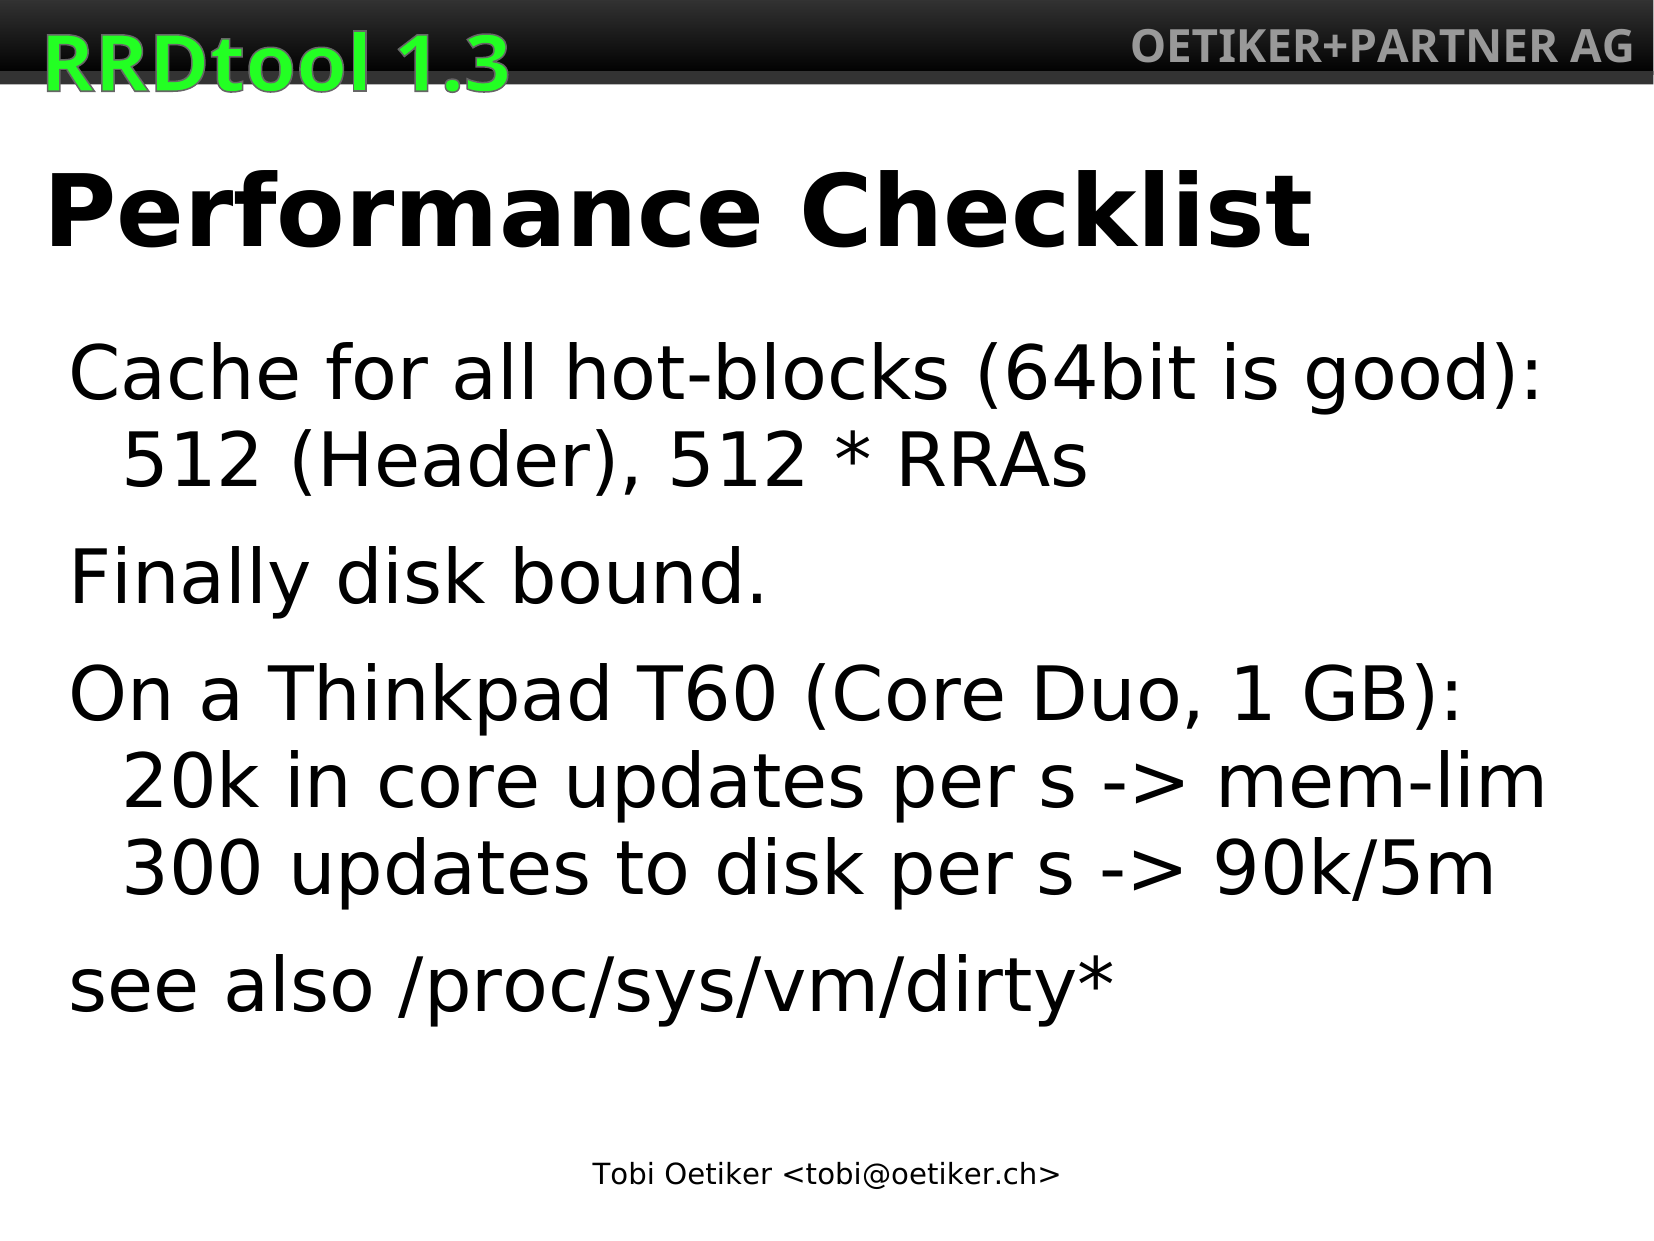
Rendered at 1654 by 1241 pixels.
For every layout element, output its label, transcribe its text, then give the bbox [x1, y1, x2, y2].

list Cache for all hot-blocks (64bit is good): 512 (Header), 512 * RRAs Finally disk bound. On a Thinkpad T60 (Core Duo, 1 GB): 20k in core updates per s -> mem-lim 300 updates to disk per s -> 90k/5m see also /proc/sys/vm/dirty* [50, 329, 1571, 1084]
title Performance Checklist [43, 144, 1582, 280]
